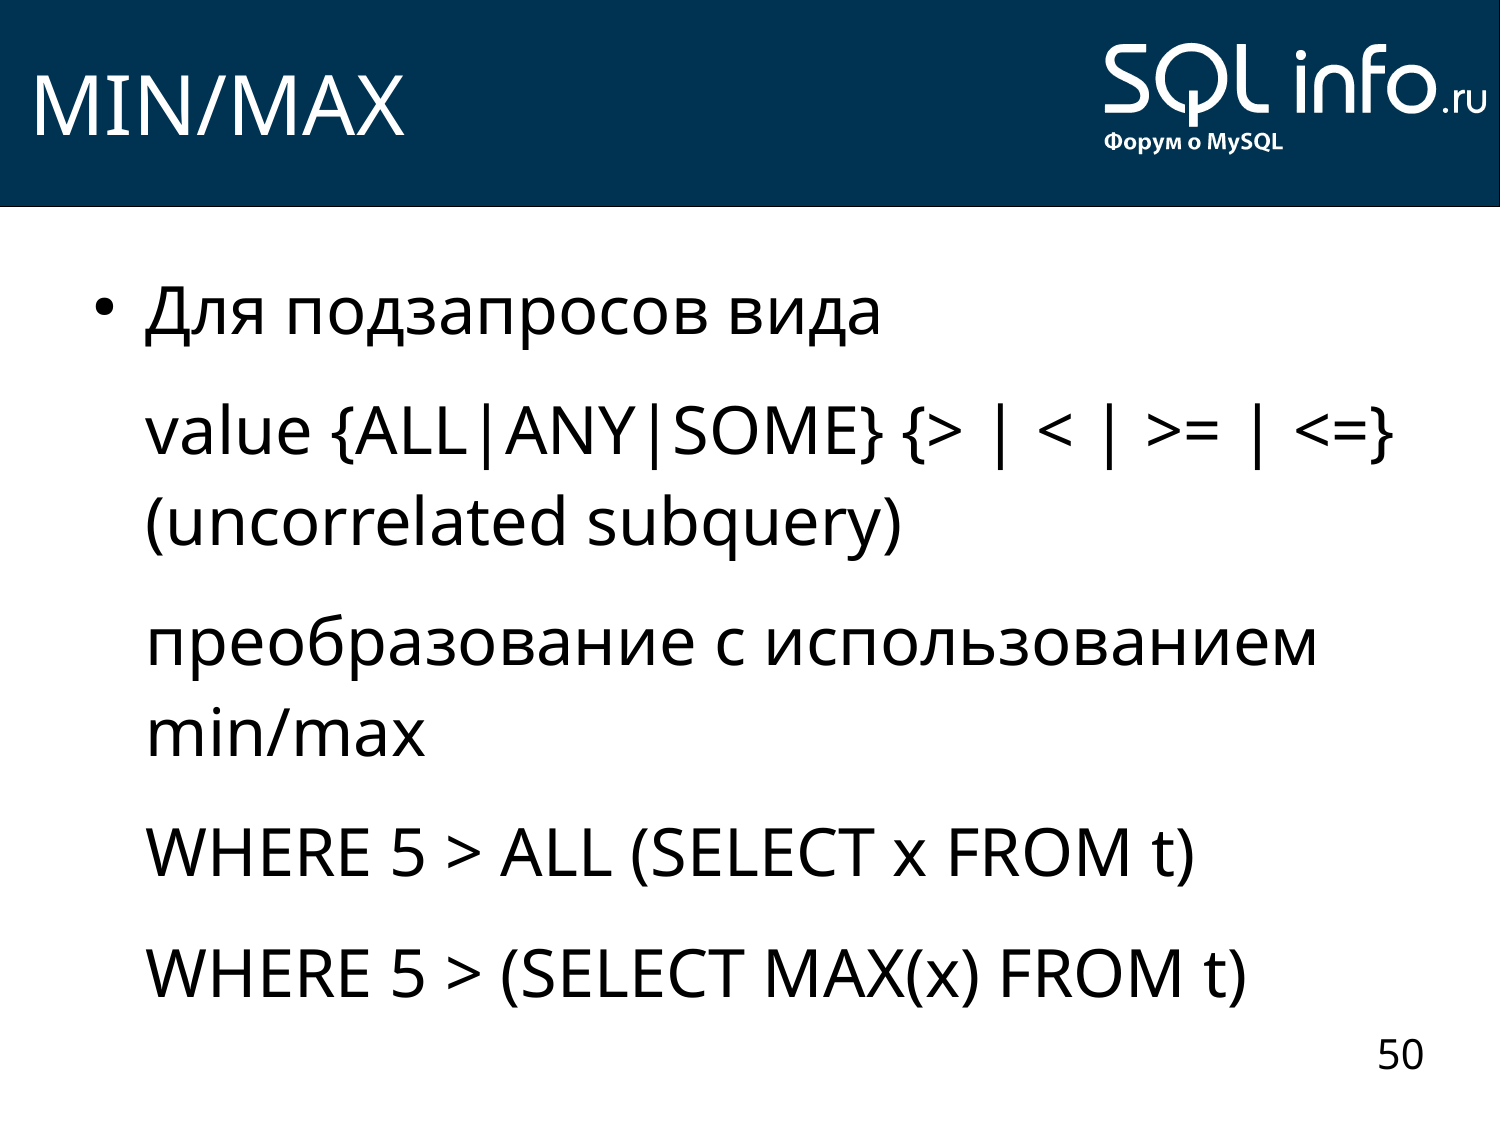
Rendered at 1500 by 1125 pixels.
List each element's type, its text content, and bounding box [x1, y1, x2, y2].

title MIN/MAX [29, 0, 1093, 207]
picture [1093, 29, 1495, 166]
list Для подзапросов вида value {ALL|ANY|SOME} {> | < | >= | <=} (uncorrelated subquery) преобразование с использованием min/max WHERE 5 > ALL (SELECT x FROM t) WHERE 5 > (SELECT MAX(x) FROM t) [75, 263, 1425, 916]
